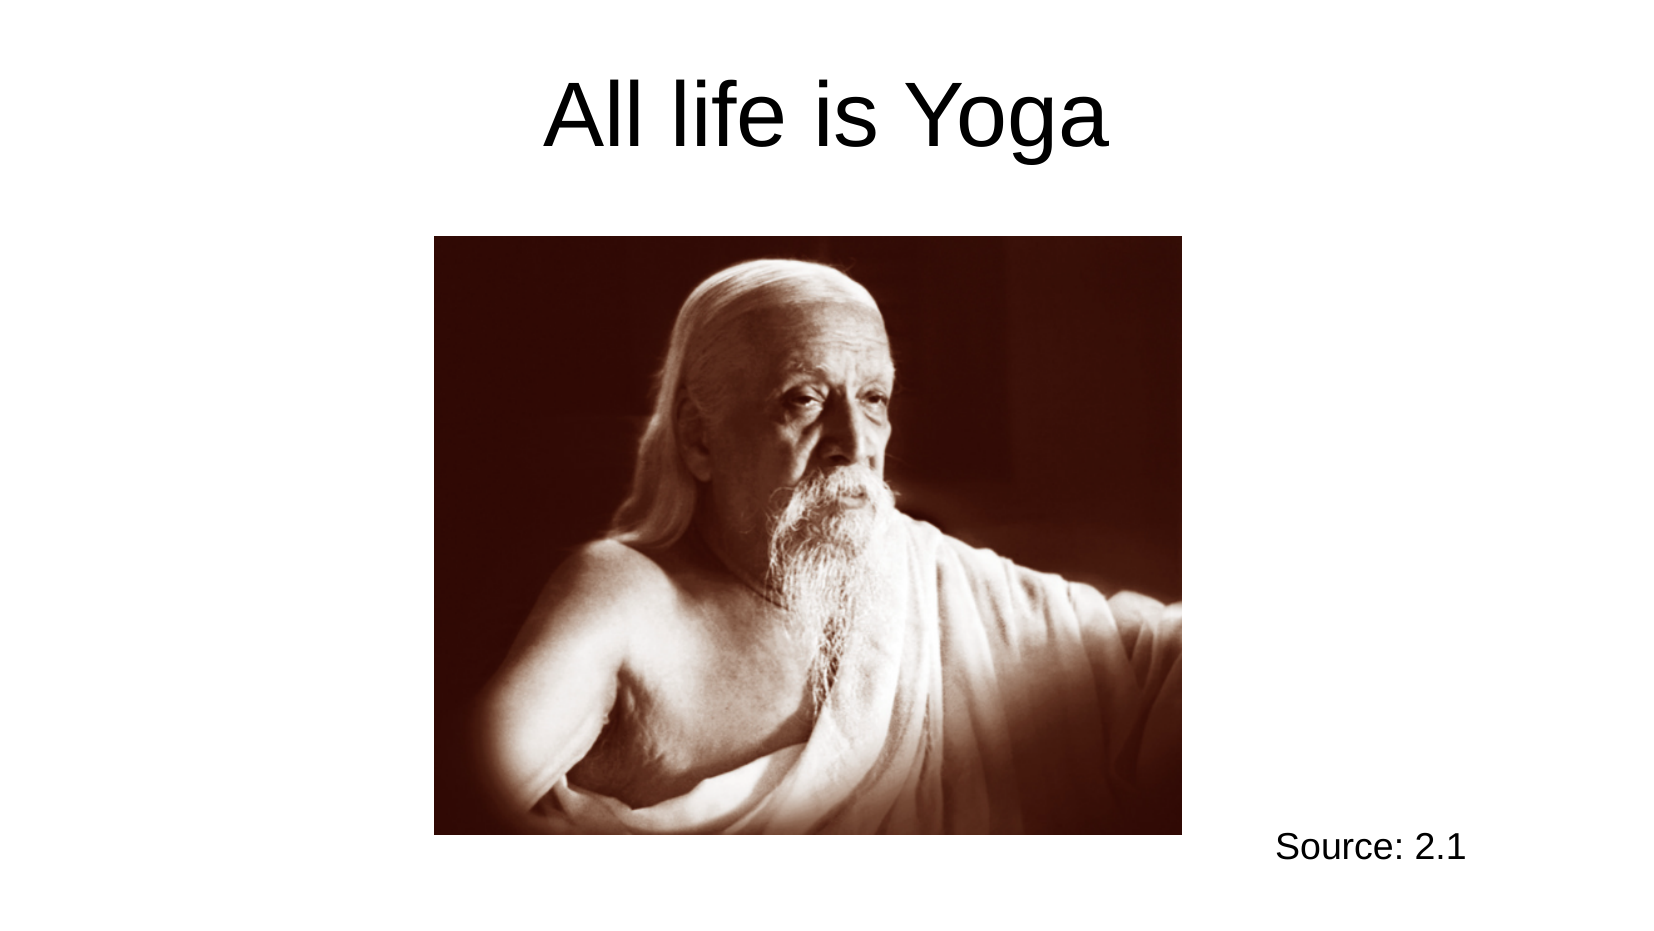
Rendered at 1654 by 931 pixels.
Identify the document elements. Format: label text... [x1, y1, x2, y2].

title All life is Yoga [82, 37, 1571, 193]
text_box Source: 2.1 [1260, 818, 1482, 876]
picture [434, 236, 1182, 835]
